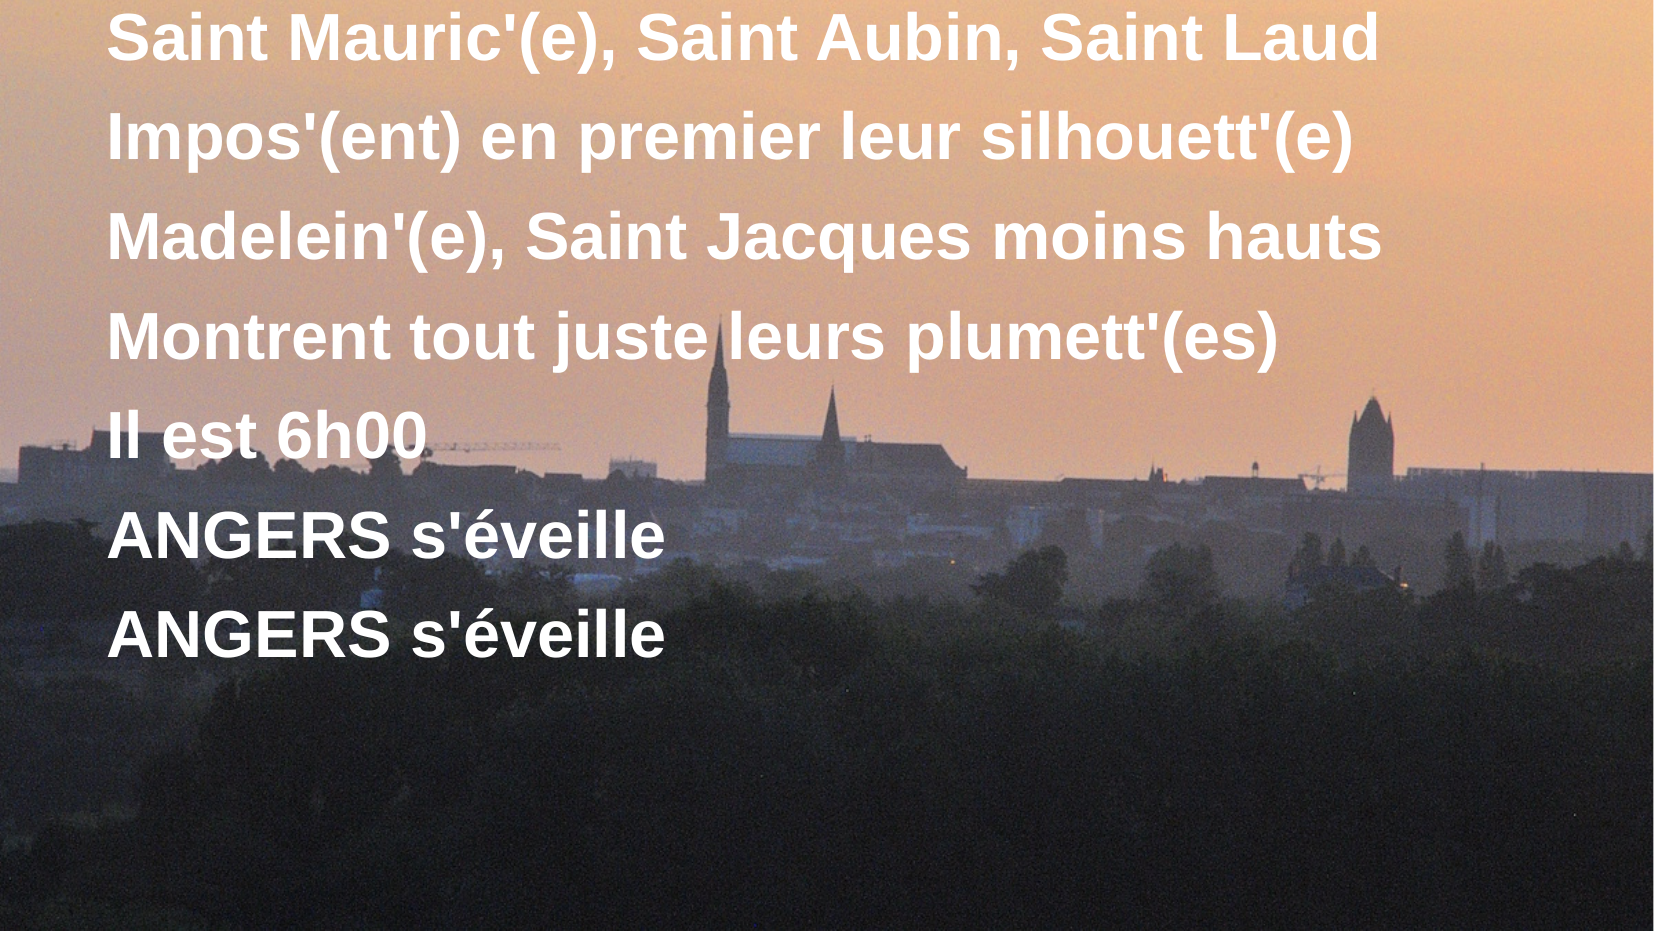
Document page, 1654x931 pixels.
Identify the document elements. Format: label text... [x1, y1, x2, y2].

list Saint Mauric'(e), Saint Aubin, Saint Laud Impos'(ent) en premier leur silhouett'(e) Madelein'(e), Saint Jacques moins hauts Montrent tout juste leurs plumett'(es) Il est 6h00 ANGERS s'éveille ANGERS s'éveille [106, 0, 1595, 827]
picture [0, 0, 1654, 931]
